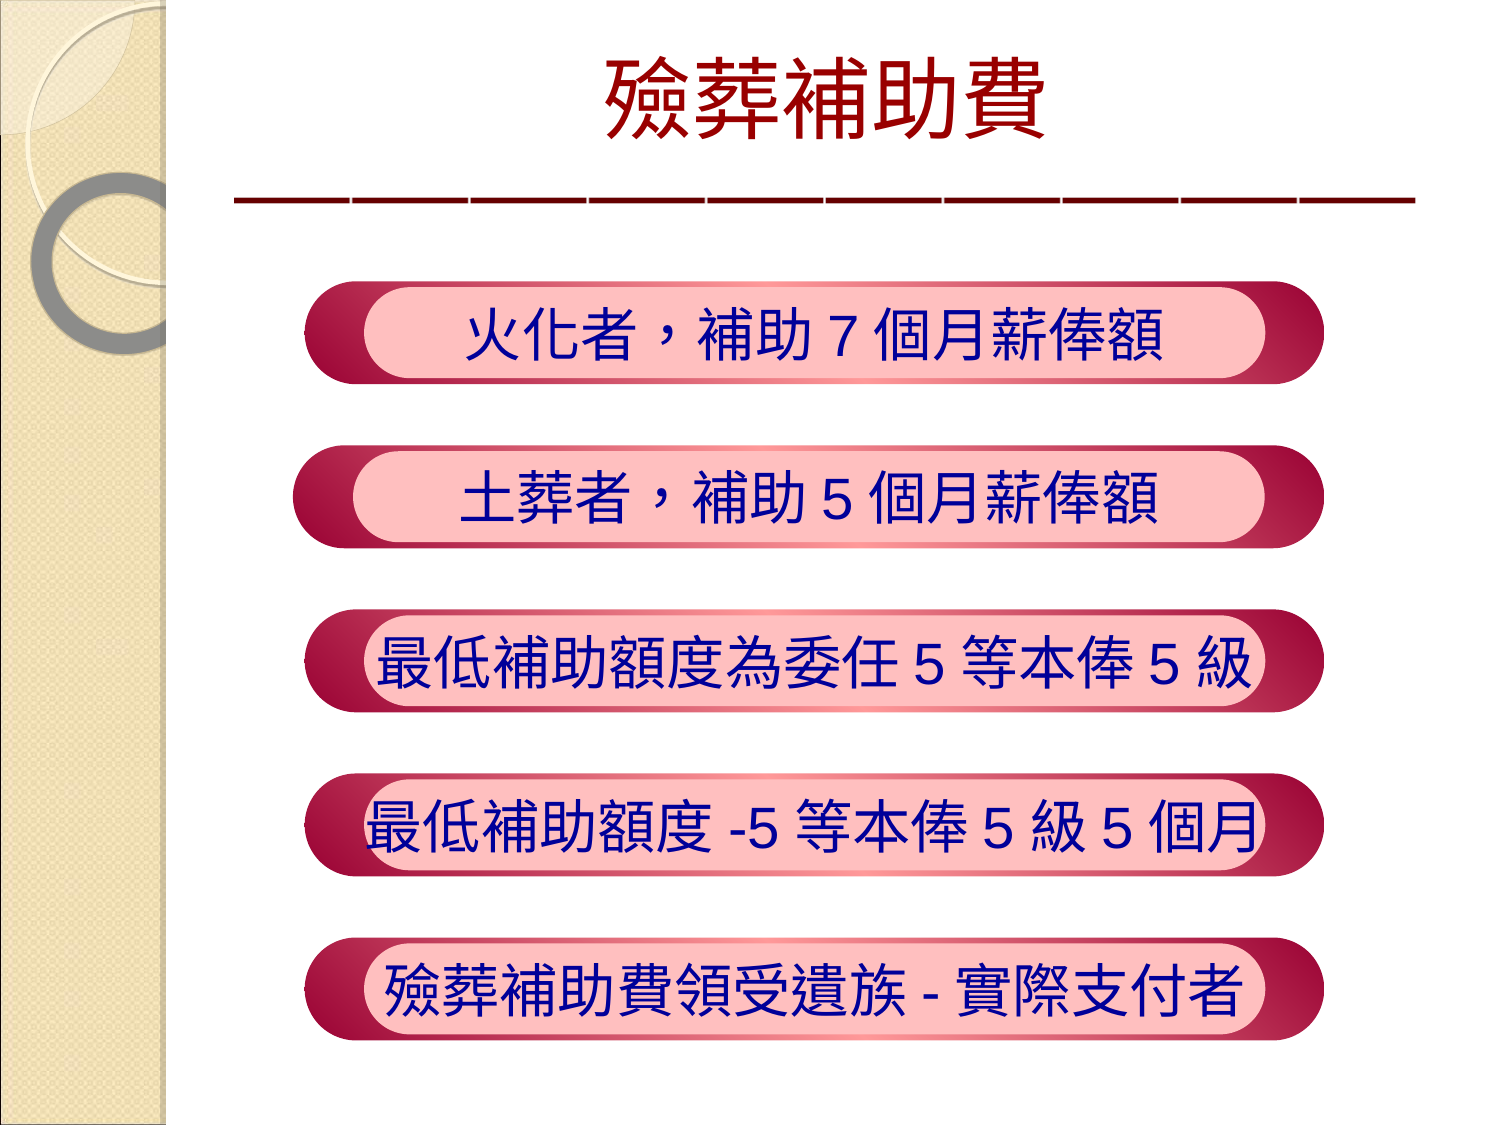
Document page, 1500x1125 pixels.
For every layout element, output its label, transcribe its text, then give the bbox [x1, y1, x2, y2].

text_box 最低補助額度-5等本俸5級5個月 [364, 779, 1266, 871]
text_box 土葬者，補助5個月薪俸額 [353, 451, 1265, 543]
text_box [304, 773, 1325, 877]
text_box [304, 281, 1325, 385]
text_box [304, 609, 1325, 713]
text_box 最低補助額度為委任5等本俸5級 [364, 615, 1266, 707]
picture [234, 192, 1418, 212]
text_box [292, 445, 1325, 549]
text_box [304, 937, 1325, 1041]
text_box 殮葬補助費領受遺族-實際支付者 [364, 943, 1266, 1035]
text_box 火化者，補助7個月薪俸額 [364, 287, 1266, 379]
title 殮葬補助費 [257, 16, 1395, 176]
